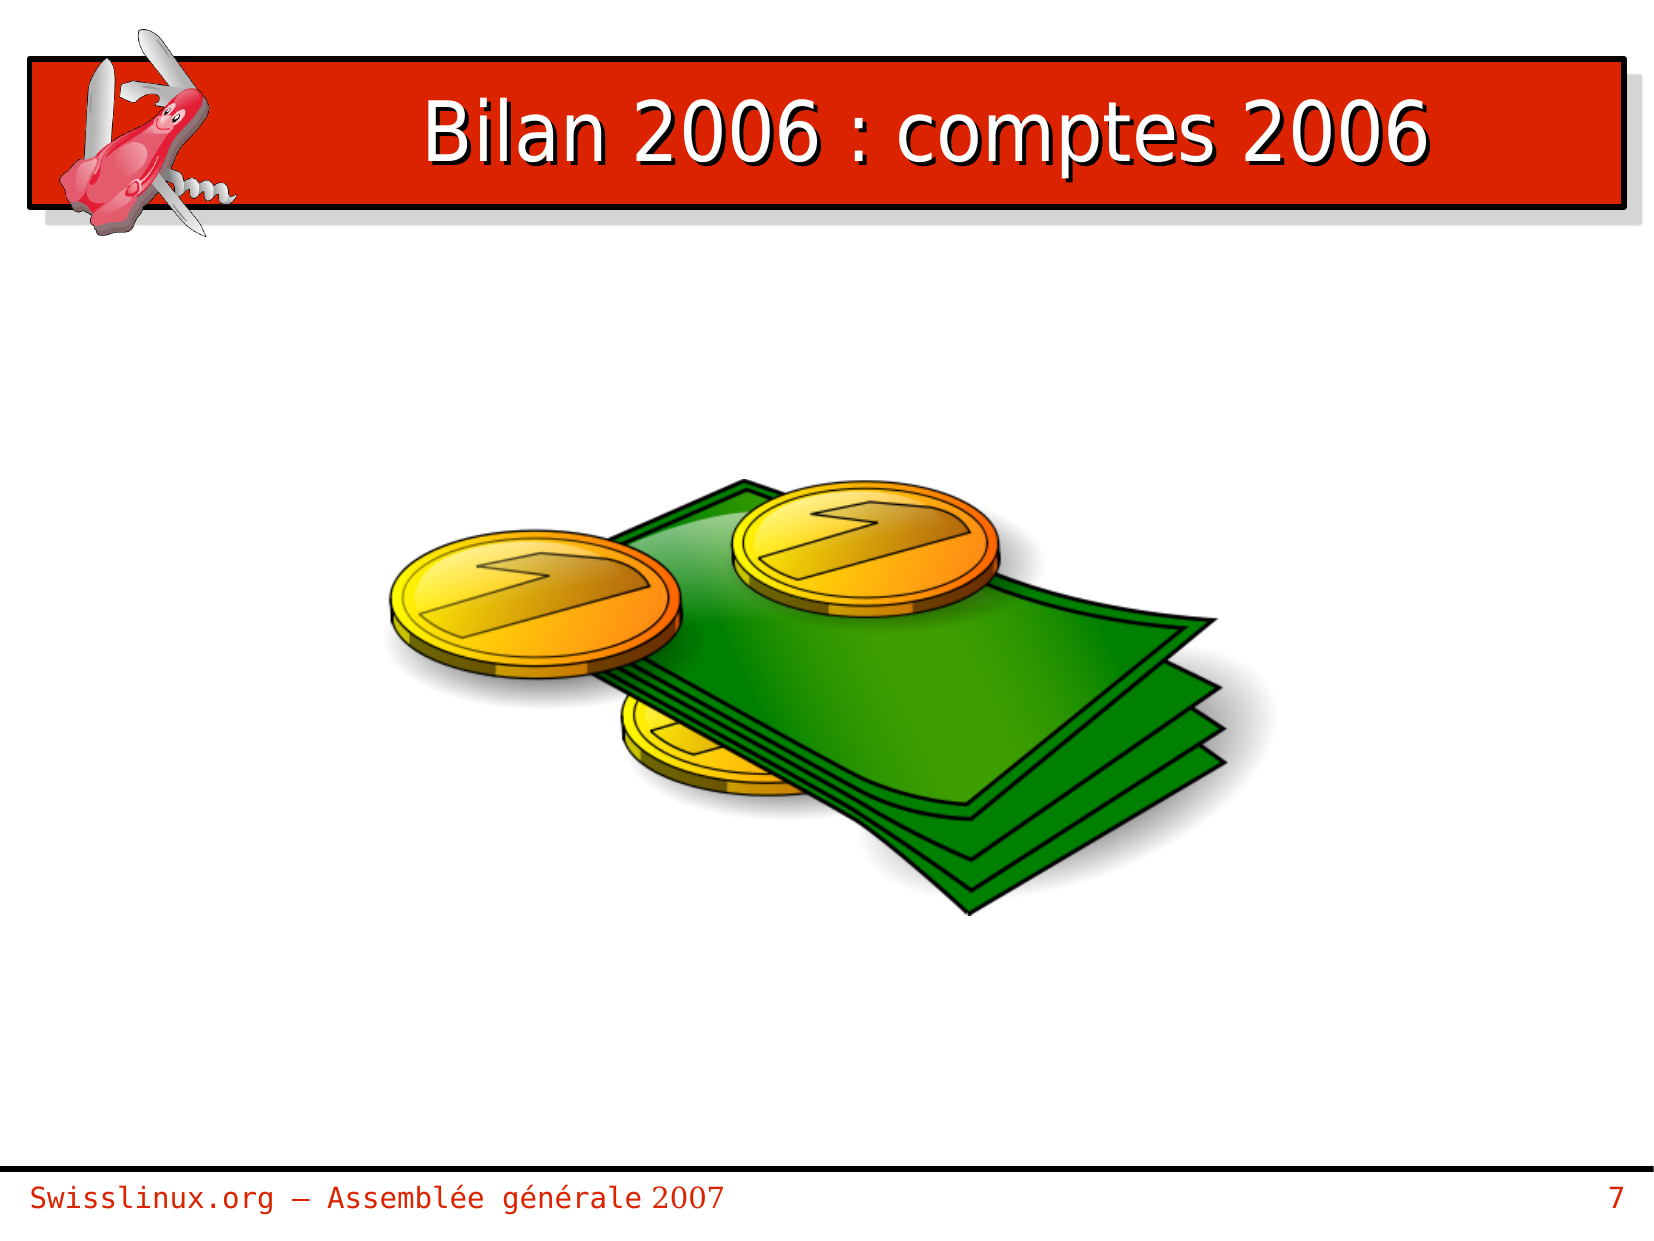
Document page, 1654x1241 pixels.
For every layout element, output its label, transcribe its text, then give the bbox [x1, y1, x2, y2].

picture [383, 479, 1278, 916]
title Bilan 2006 : comptes 2006 [259, 84, 1595, 182]
picture [59, 29, 237, 237]
